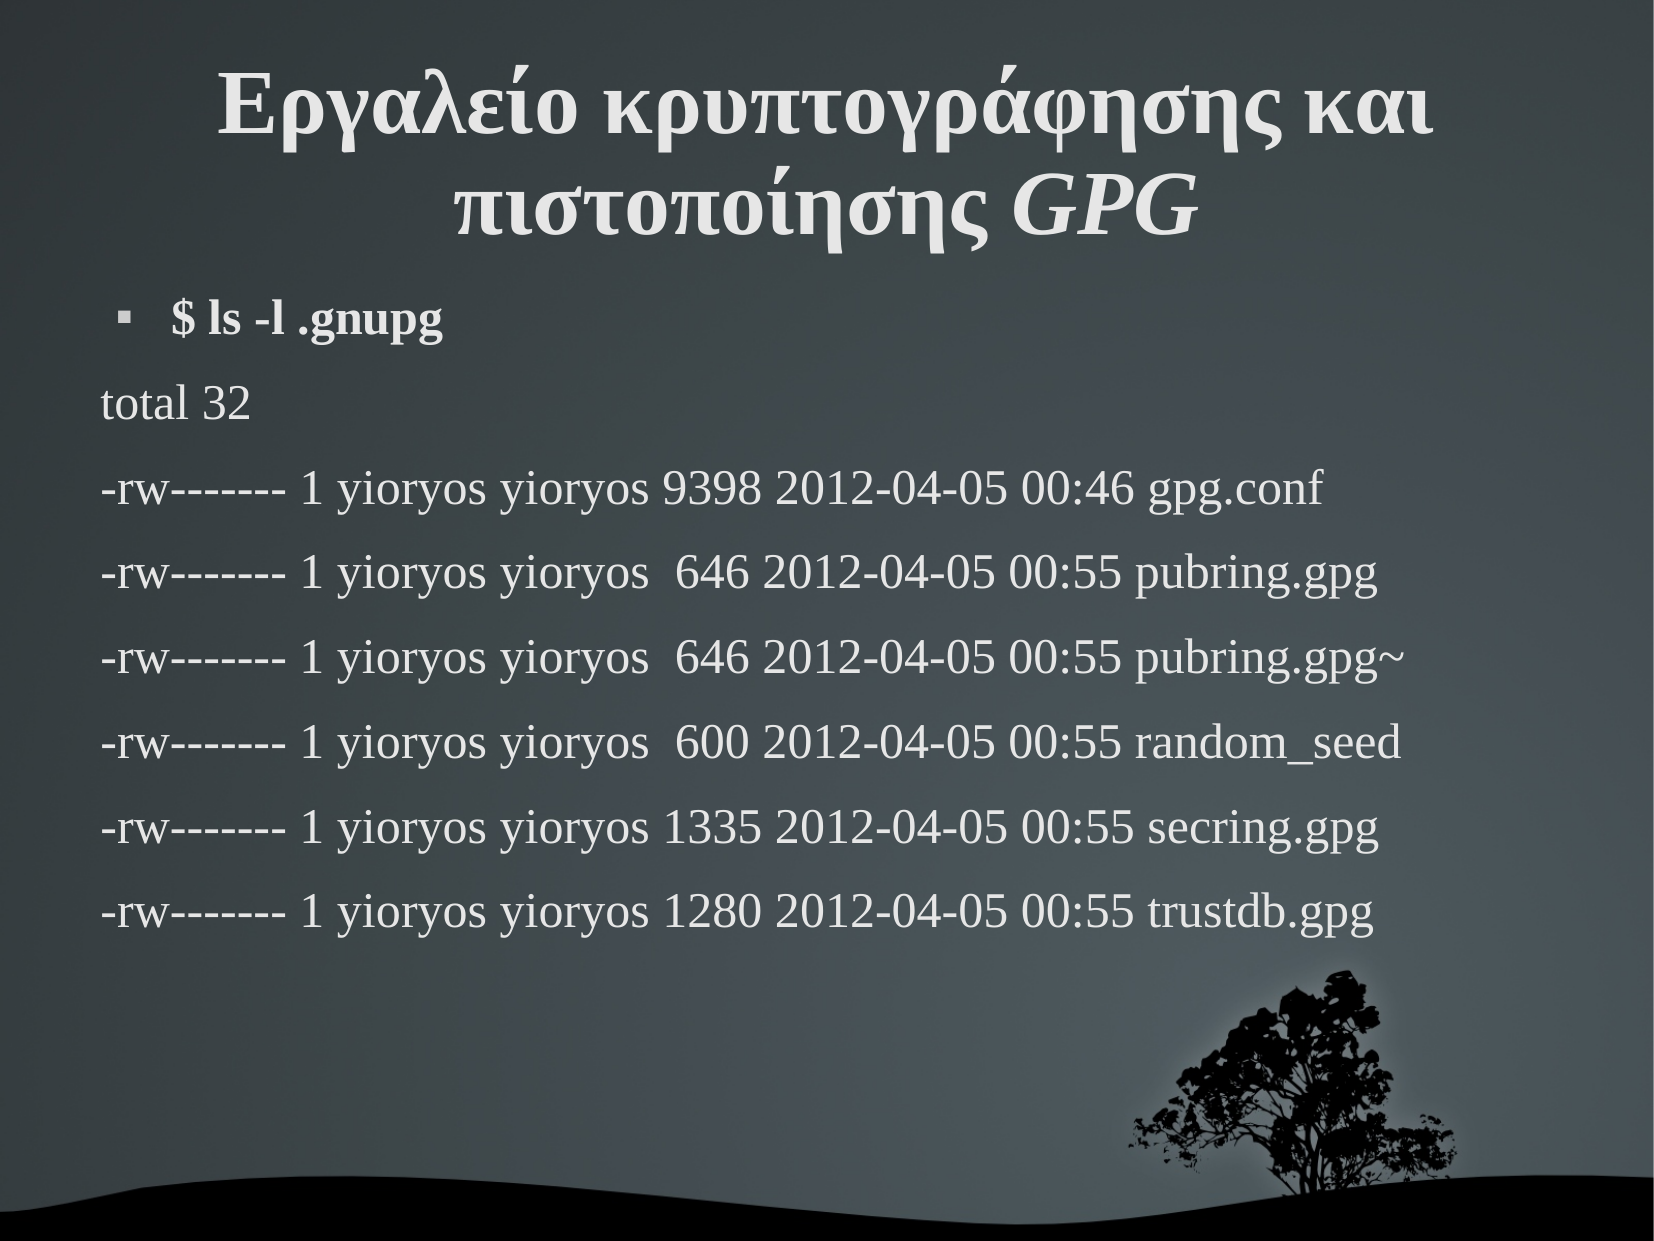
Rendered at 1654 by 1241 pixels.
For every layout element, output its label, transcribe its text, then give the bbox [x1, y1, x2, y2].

title Εργαλείο κρυπτογράφησης και πιστοποίησης GPG [82, 33, 1571, 274]
list $ ls -l .gnupg total 32 -rw------- 1 yioryos yioryos 9398 2012-04-05 00:46 gpg.conf -rw------- 1 yioryos yioryos 646 2012-04-05 00:55 pubring.gpg -rw------- 1 yioryos yioryos 646 2012-04-05 00:55 pubring.gpg~ -rw------- 1 yioryos yioryos 600 2012-04-05 00:55 random_seed -rw------- 1 yioryos yioryos 1335 2012-04-05 00:55 secring.gpg -rw------- 1 yioryos yioryos 1280 2012-04-05 00:55 trustdb.gpg [82, 290, 1571, 1109]
picture [0, 0, 1654, 1241]
